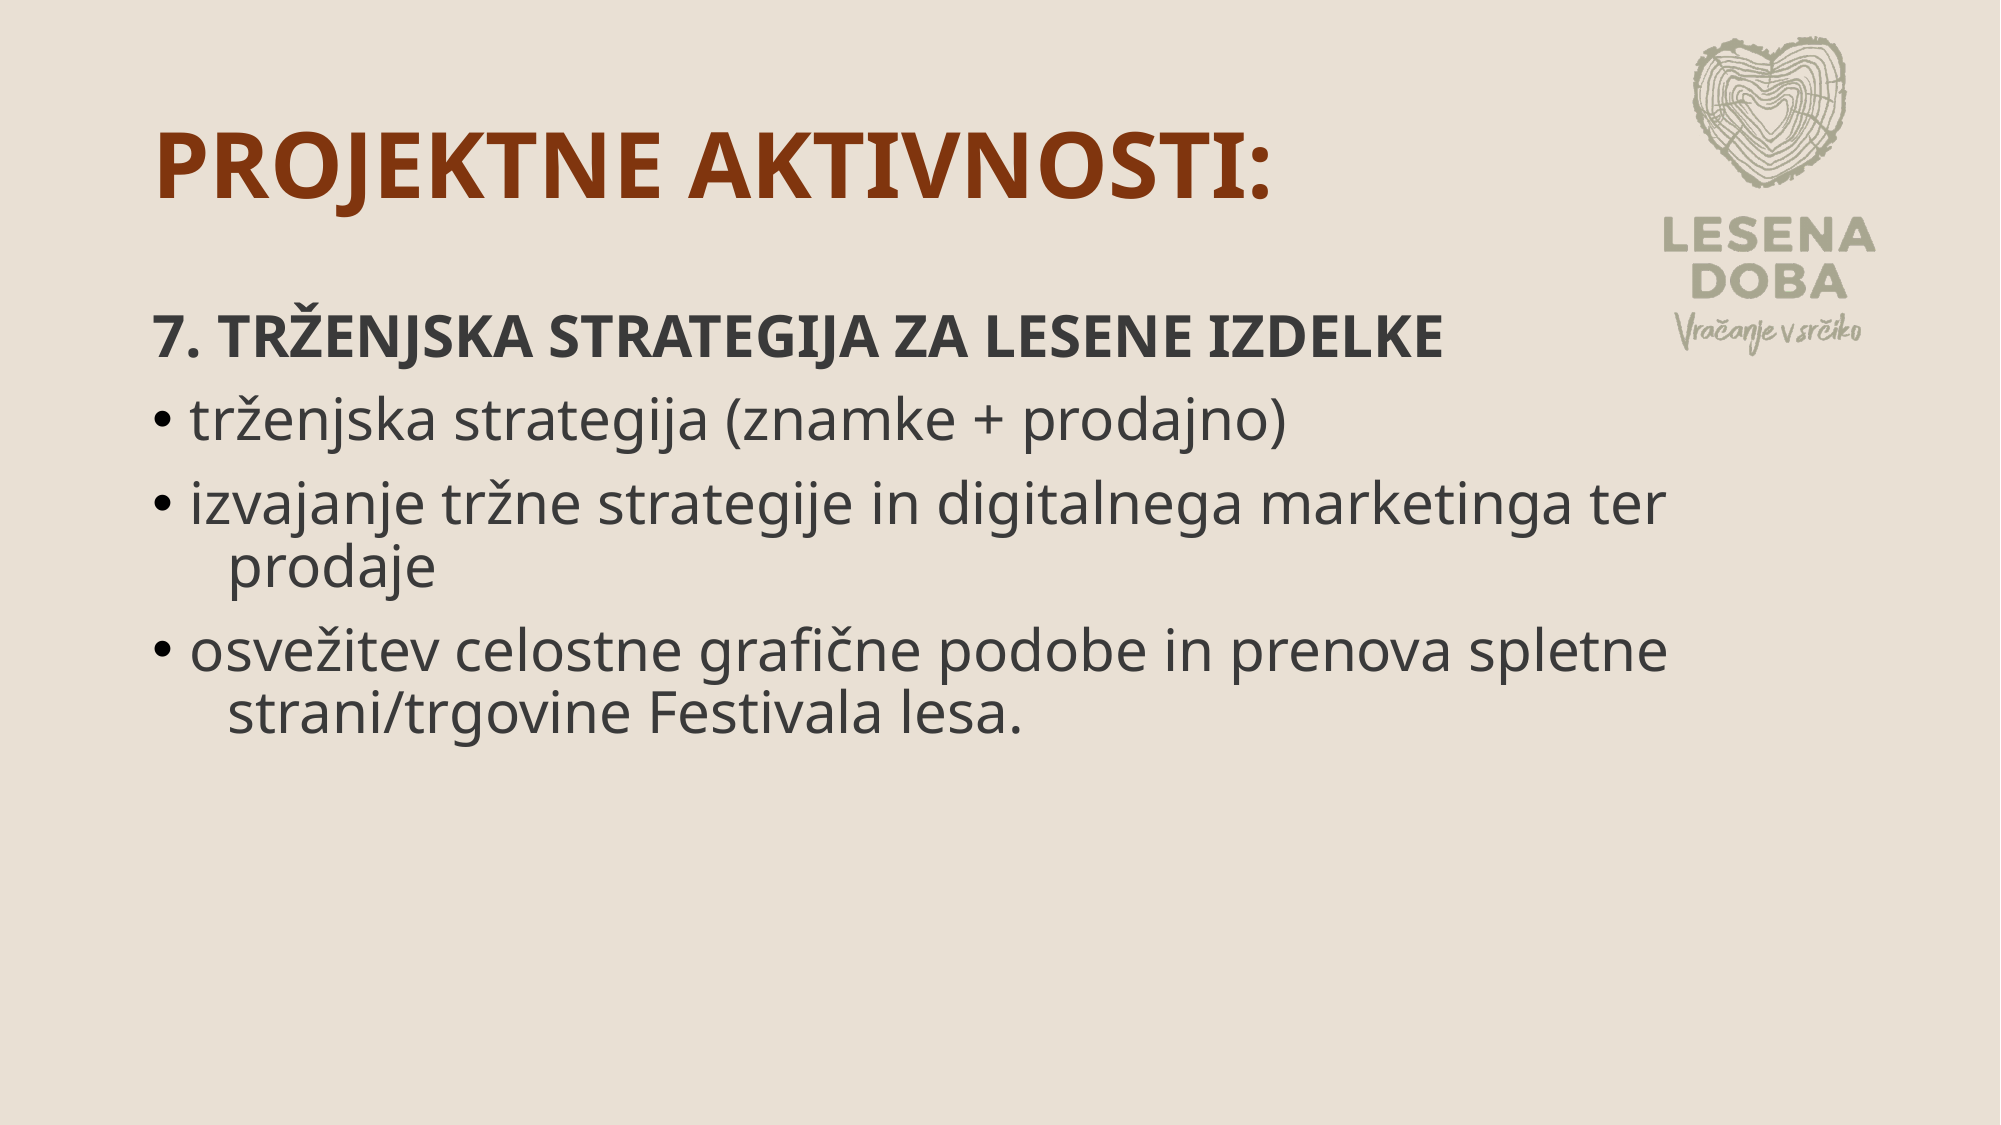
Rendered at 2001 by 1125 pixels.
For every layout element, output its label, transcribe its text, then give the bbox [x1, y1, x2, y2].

list 7. TRŽENJSKA STRATEGIJA ZA LESENE IZDELKE trženjska strategija (znamke + prodajno) izvajanje tržne strategije in digitalnega marketinga ter prodaje osvežitev celostne grafične podobe in prenova spletne strani/trgovine Festivala lesa. [137, 299, 1863, 1014]
picture [1603, 36, 1936, 366]
title PROJEKTNE AKTIVNOSTI: [137, 59, 1603, 278]
